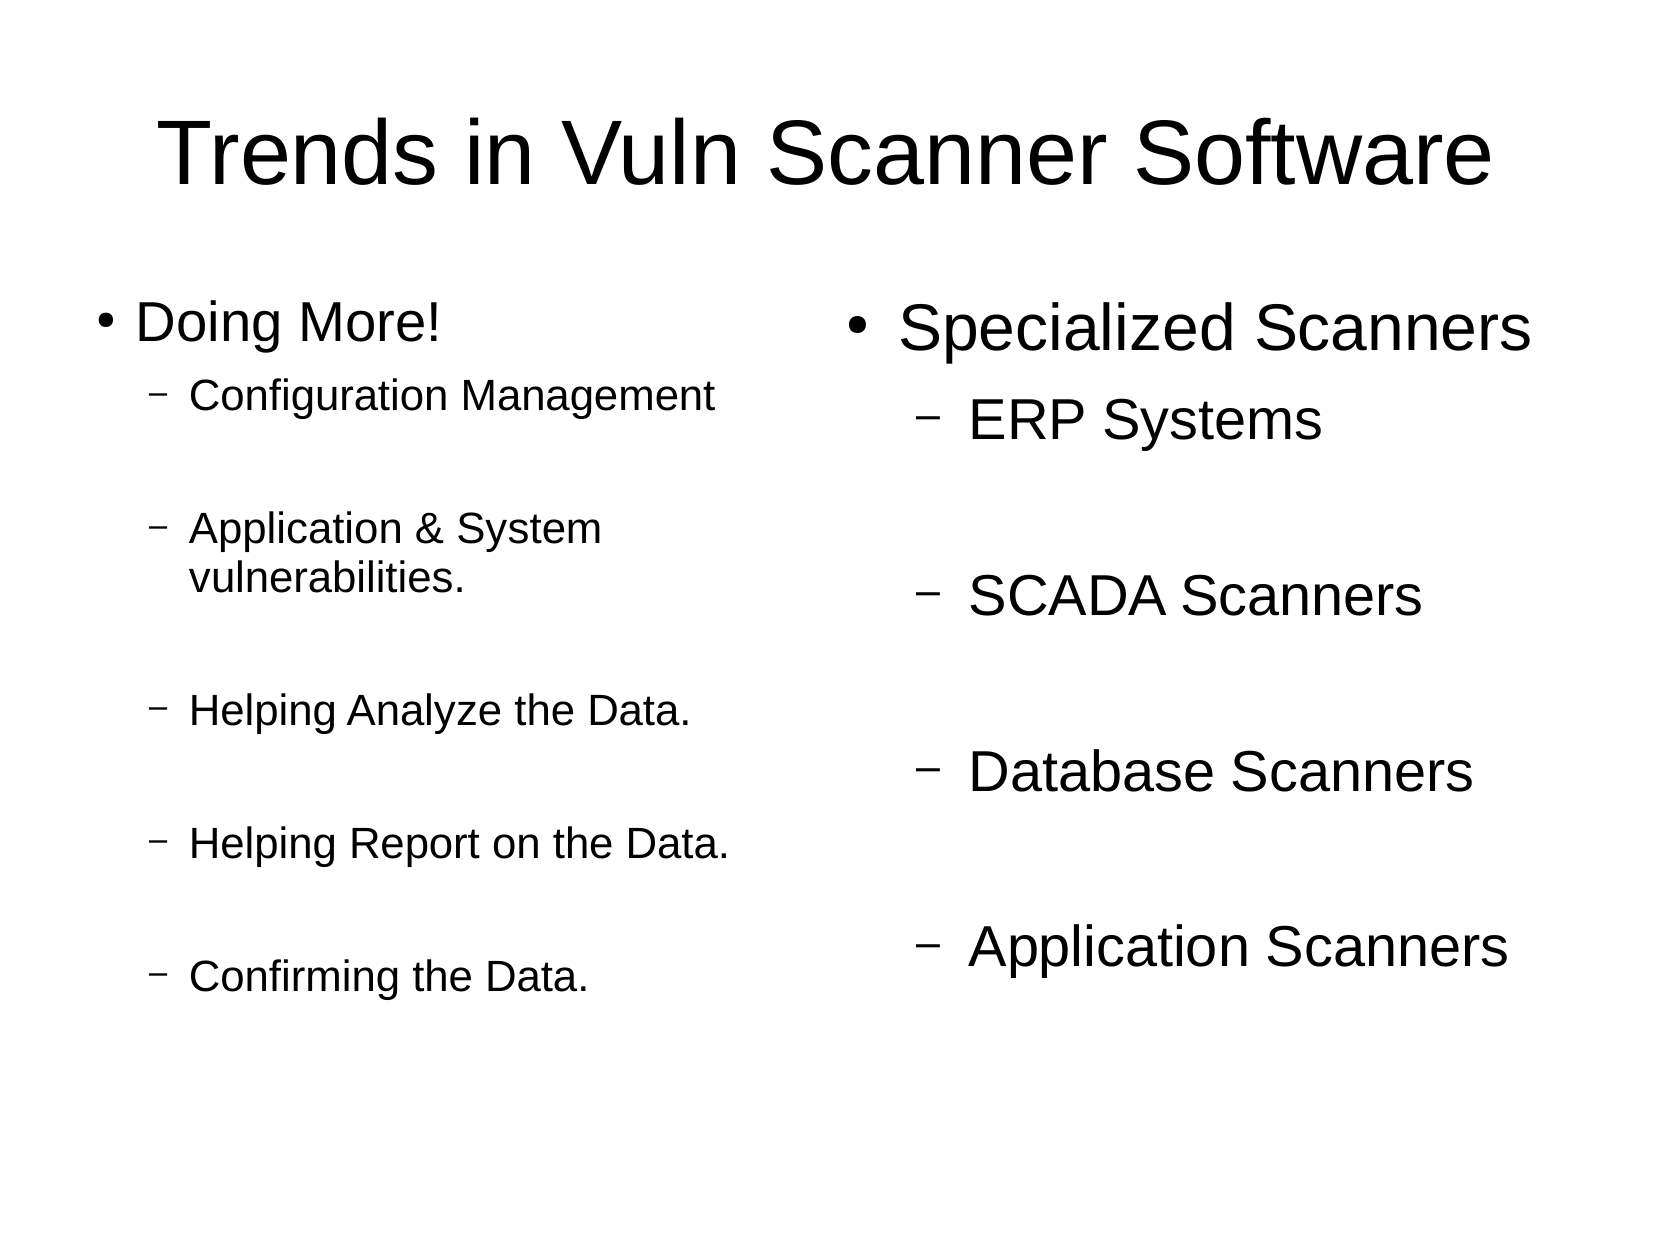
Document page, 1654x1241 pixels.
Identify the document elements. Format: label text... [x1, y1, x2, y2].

title Trends in Vuln Scanner Software [82, 49, 1571, 257]
list Specialized Scanners ERP Systems SCADA Scanners Database Scanners Application Scanners [828, 290, 1539, 1010]
list Doing More! Configuration Management Application & System vulnerabilities. Helping Analyze the Data. Helping Report on the Data. Confirming the Data. [82, 290, 793, 1010]
